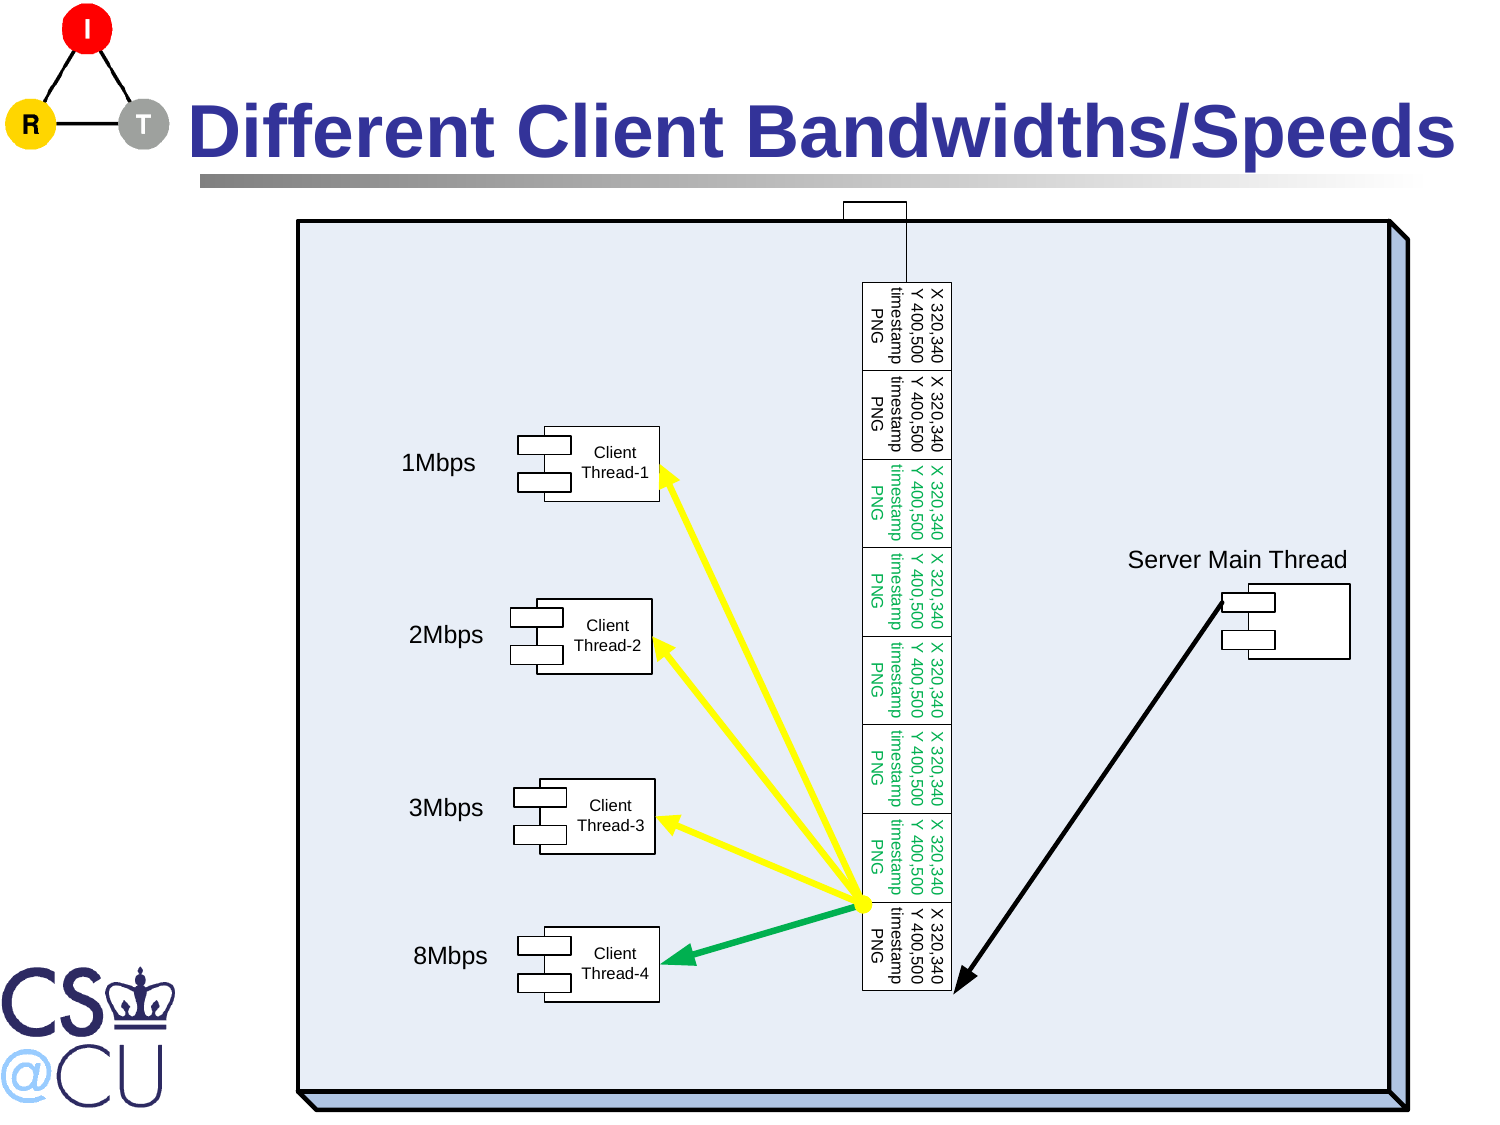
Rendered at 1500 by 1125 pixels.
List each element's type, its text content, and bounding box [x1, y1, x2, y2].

picture [0, 0, 173, 154]
chart [290, 176, 1415, 1117]
picture [0, 949, 175, 1125]
title Different Client Bandwidths/Speeds [187, 44, 1463, 218]
